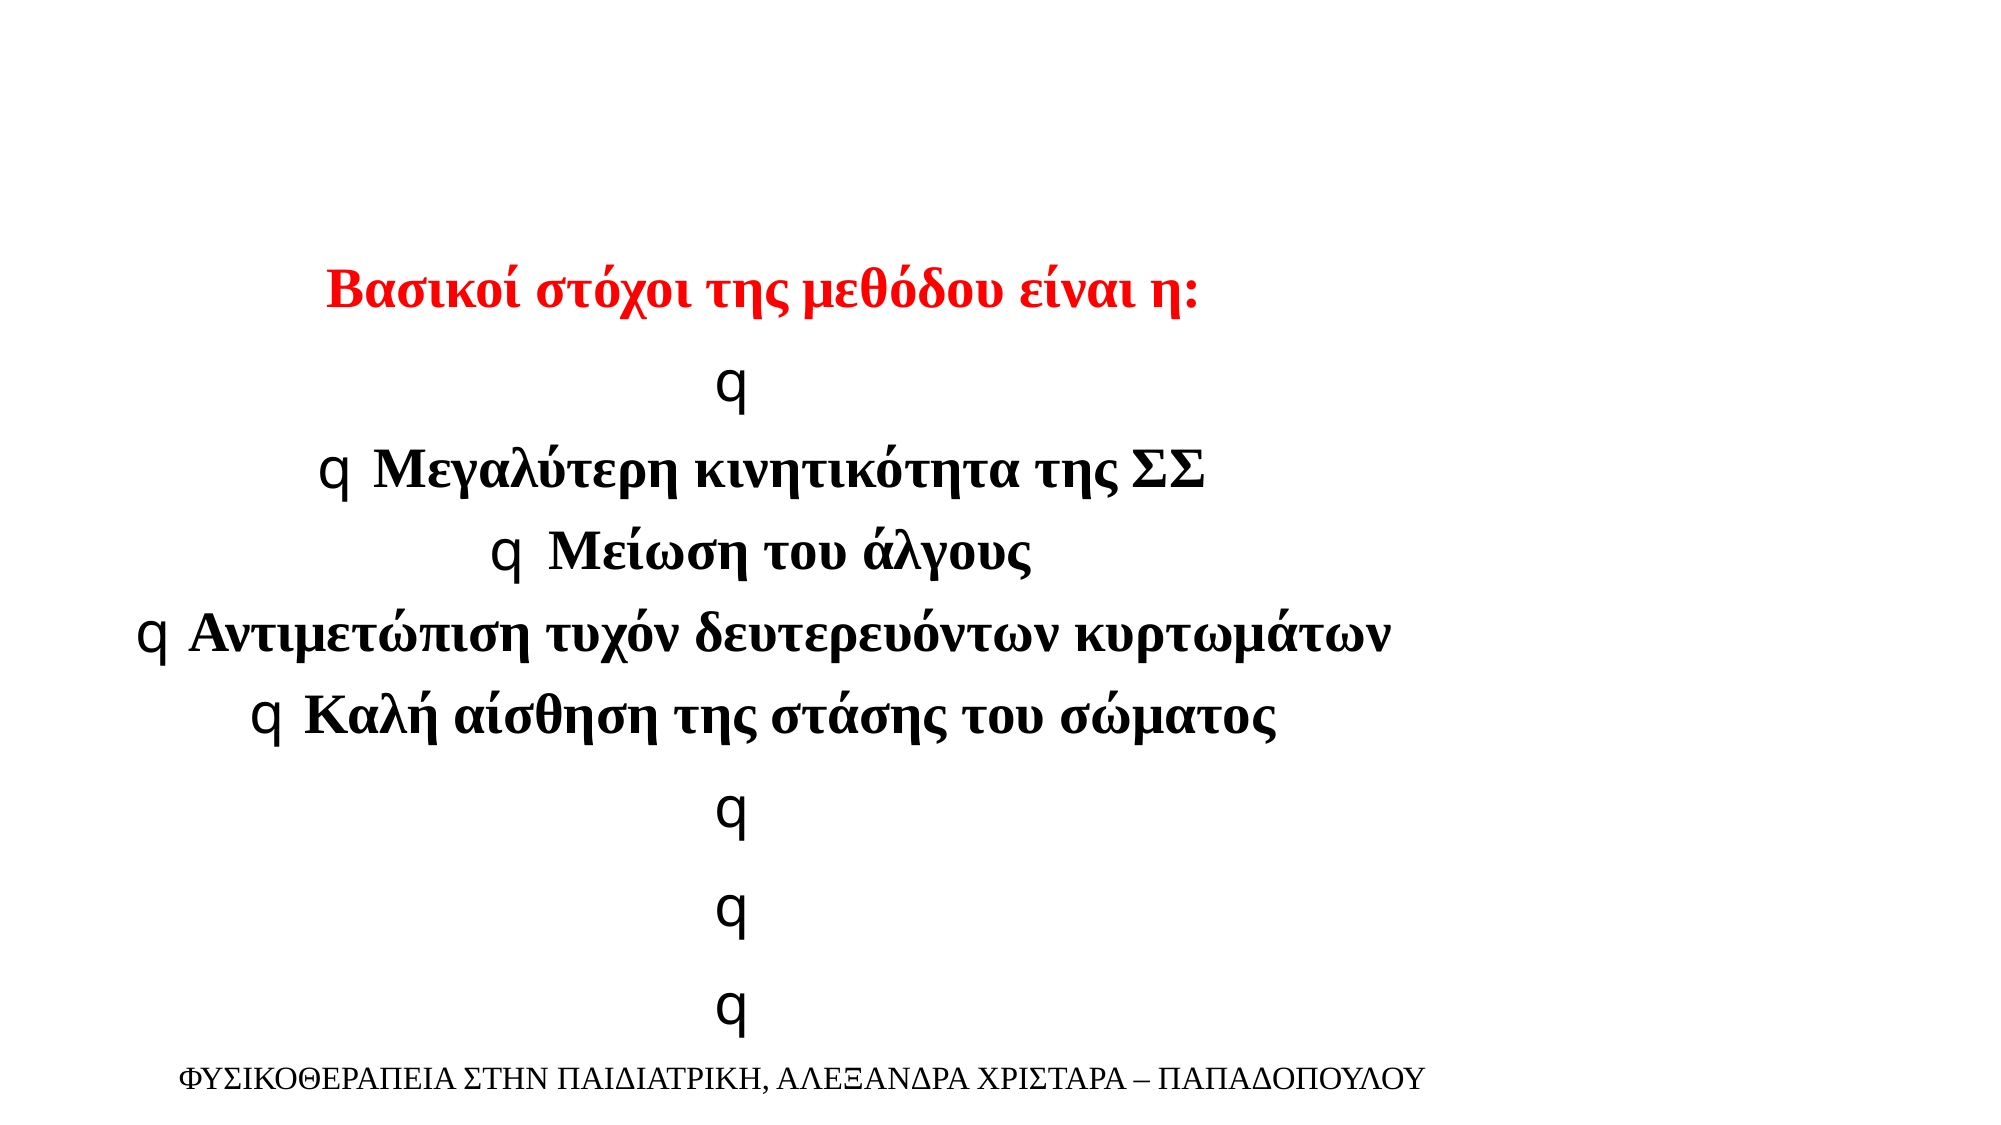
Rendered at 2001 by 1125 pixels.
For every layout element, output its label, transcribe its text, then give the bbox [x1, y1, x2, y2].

list Βασικοί στόχοι της μεθόδου είναι η: Μεγαλύτερη κινητικότητα της ΣΣ Μείωση του άλγους Αντιμετώπιση τυχόν δευτερευόντων κυρτωμάτων Καλή αίσθηση της στάσης του σώματος ΦΥΣΙΚΟΘΕΡΑΠΕΙΑ ΣΤΗΝ ΠΑΙΔΙΑΤΡΙΚΗ, ΑΛΕΞΑΝΔΡΑ ΧΡΙΣΤΑΡΑ – ΠΑΠΑΔΟΠΟΥΛΟΥ [85, 86, 1966, 1110]
